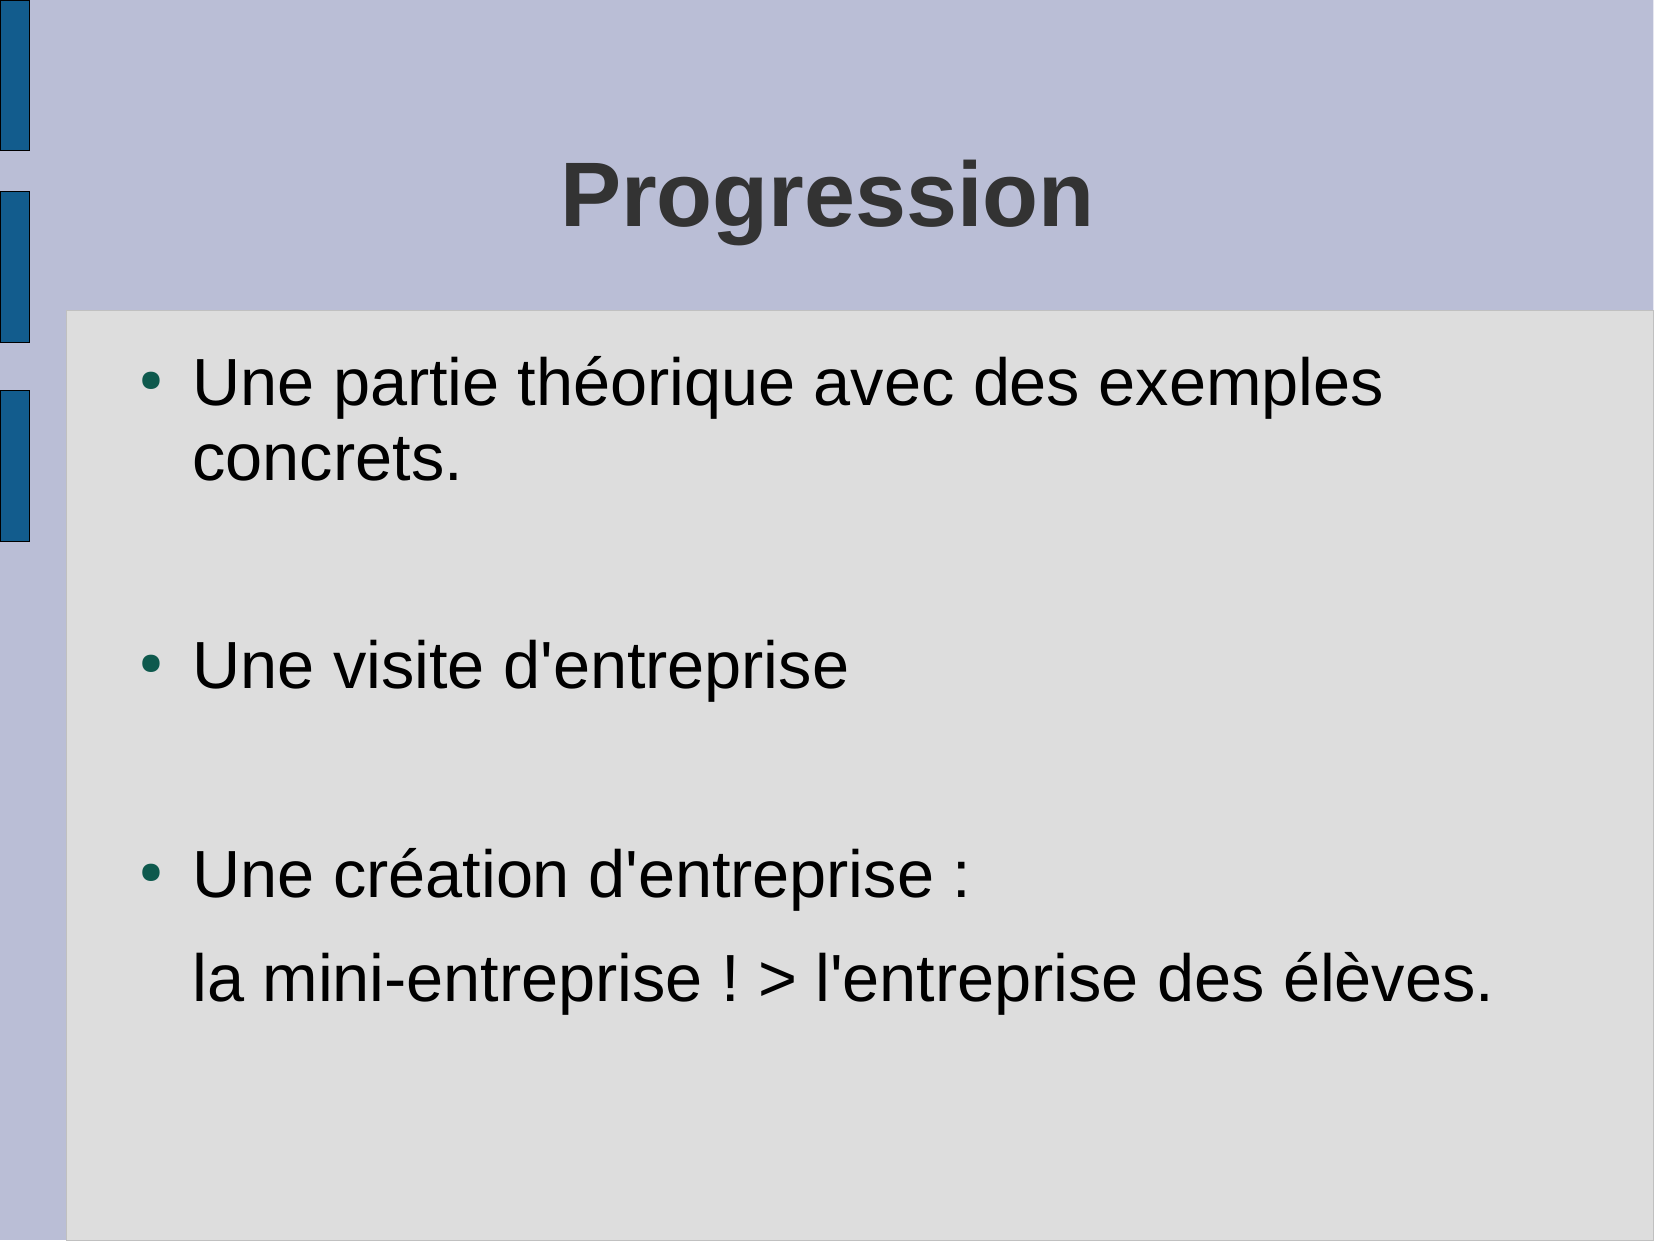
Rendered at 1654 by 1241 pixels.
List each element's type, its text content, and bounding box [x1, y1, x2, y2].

title Progression [121, 91, 1534, 299]
list Une partie théorique avec des exemples concrets. Une visite d'entreprise Une création d'entreprise : la mini-entreprise ! > l'entreprise des élèves. [121, 344, 1534, 1127]
